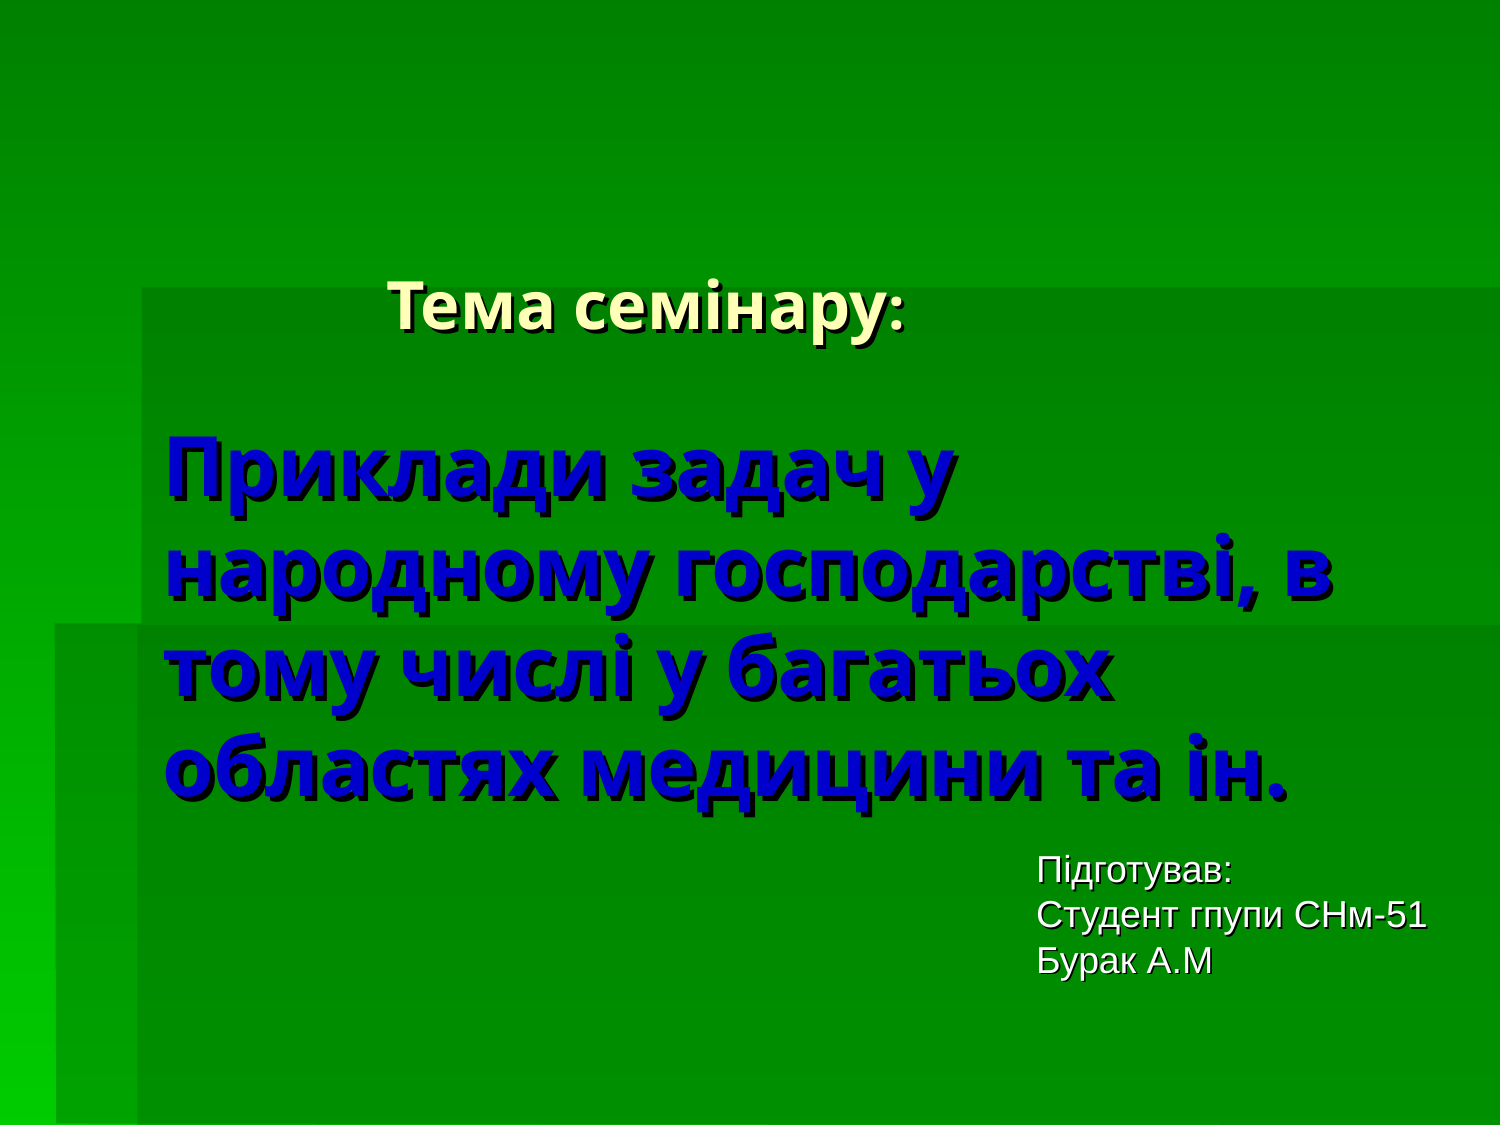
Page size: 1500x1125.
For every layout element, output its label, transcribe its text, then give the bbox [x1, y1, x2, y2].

title Тема семінару: Приклади задач у народному господарстві, в тому числі у багатьох областях медицини та ін. [147, 255, 1423, 821]
subtitle Підготував: Студент гпупи СНм-51 Бурак А.М [1021, 846, 1470, 1071]
